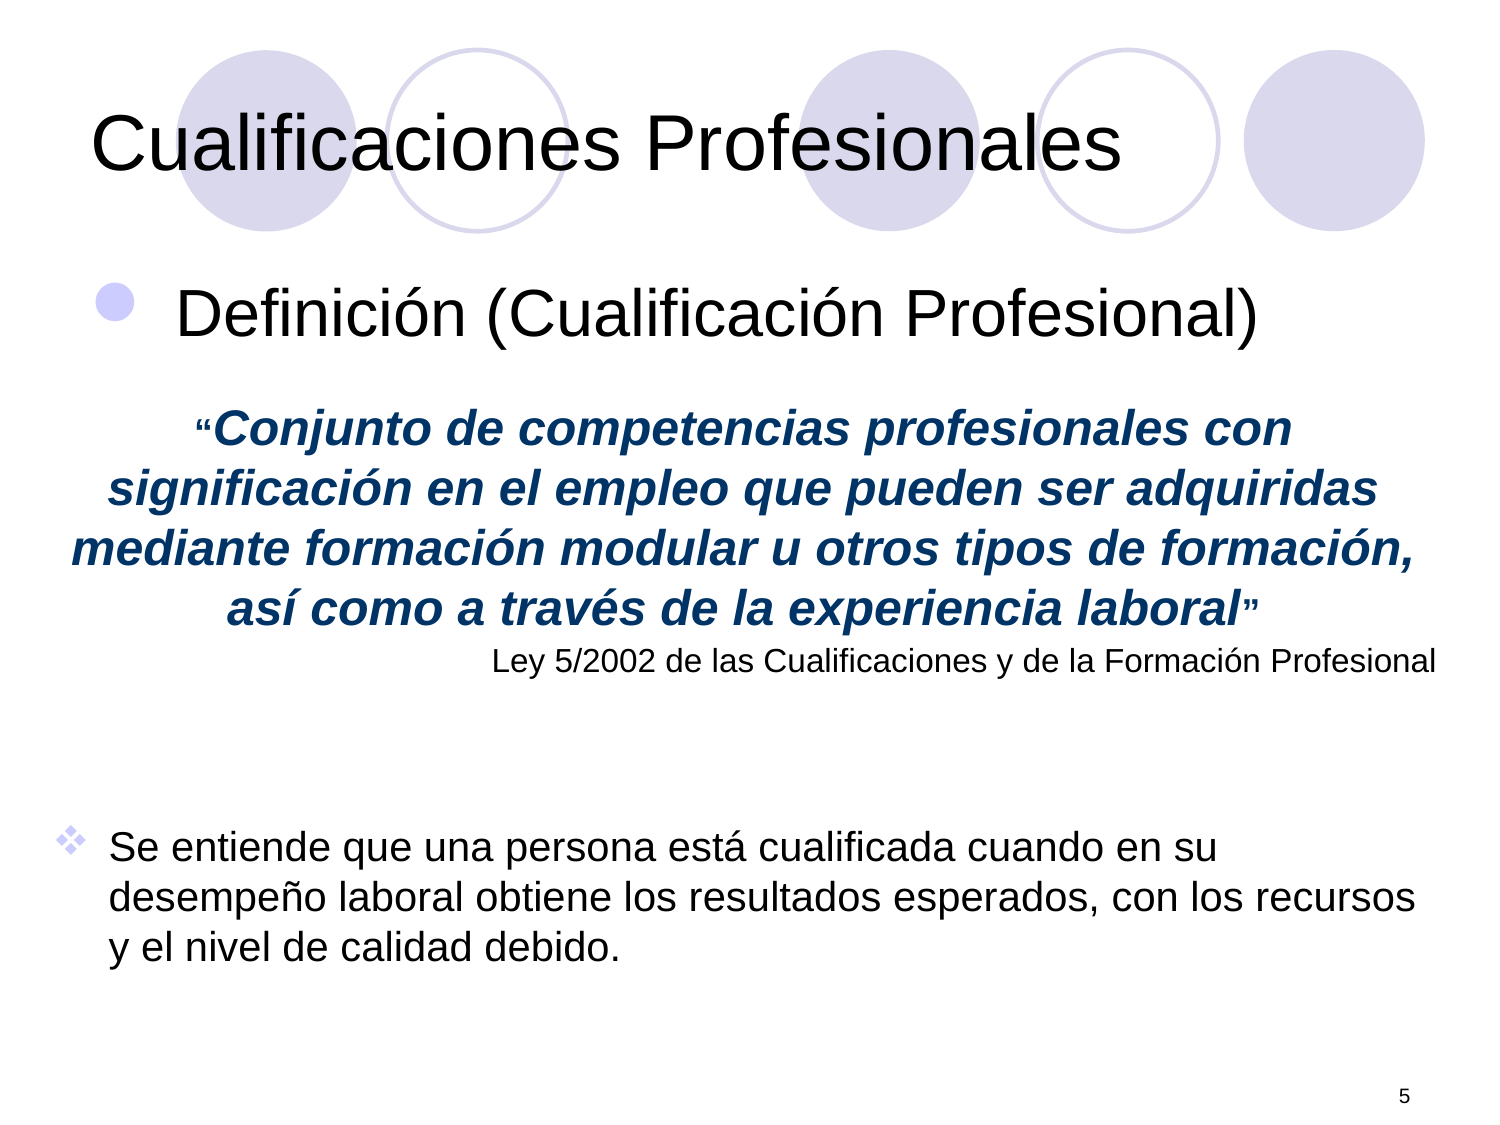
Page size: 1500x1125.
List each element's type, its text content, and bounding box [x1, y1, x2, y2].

text_box Se entiende que una persona está cualificada cuando en su desempeño laboral obtiene los resultados esperados, con los recursos y el nivel de calidad debido. [37, 812, 1463, 1000]
text_box Ley 5/2002 de las Cualificaciones y de la Formación Profesional [369, 631, 1463, 687]
text_box <number> [1074, 1074, 1426, 1101]
list Definición (Cualificación Profesional) [75, 262, 1426, 387]
text_box “Conjunto de competencias profesionales con significación en el empleo que pueden ser adquiridas mediante formación modular u otros tipos de formación, así como a través de la experiencia laboral” [24, 387, 1463, 643]
title Cualificaciones Profesionales [75, 45, 1426, 233]
